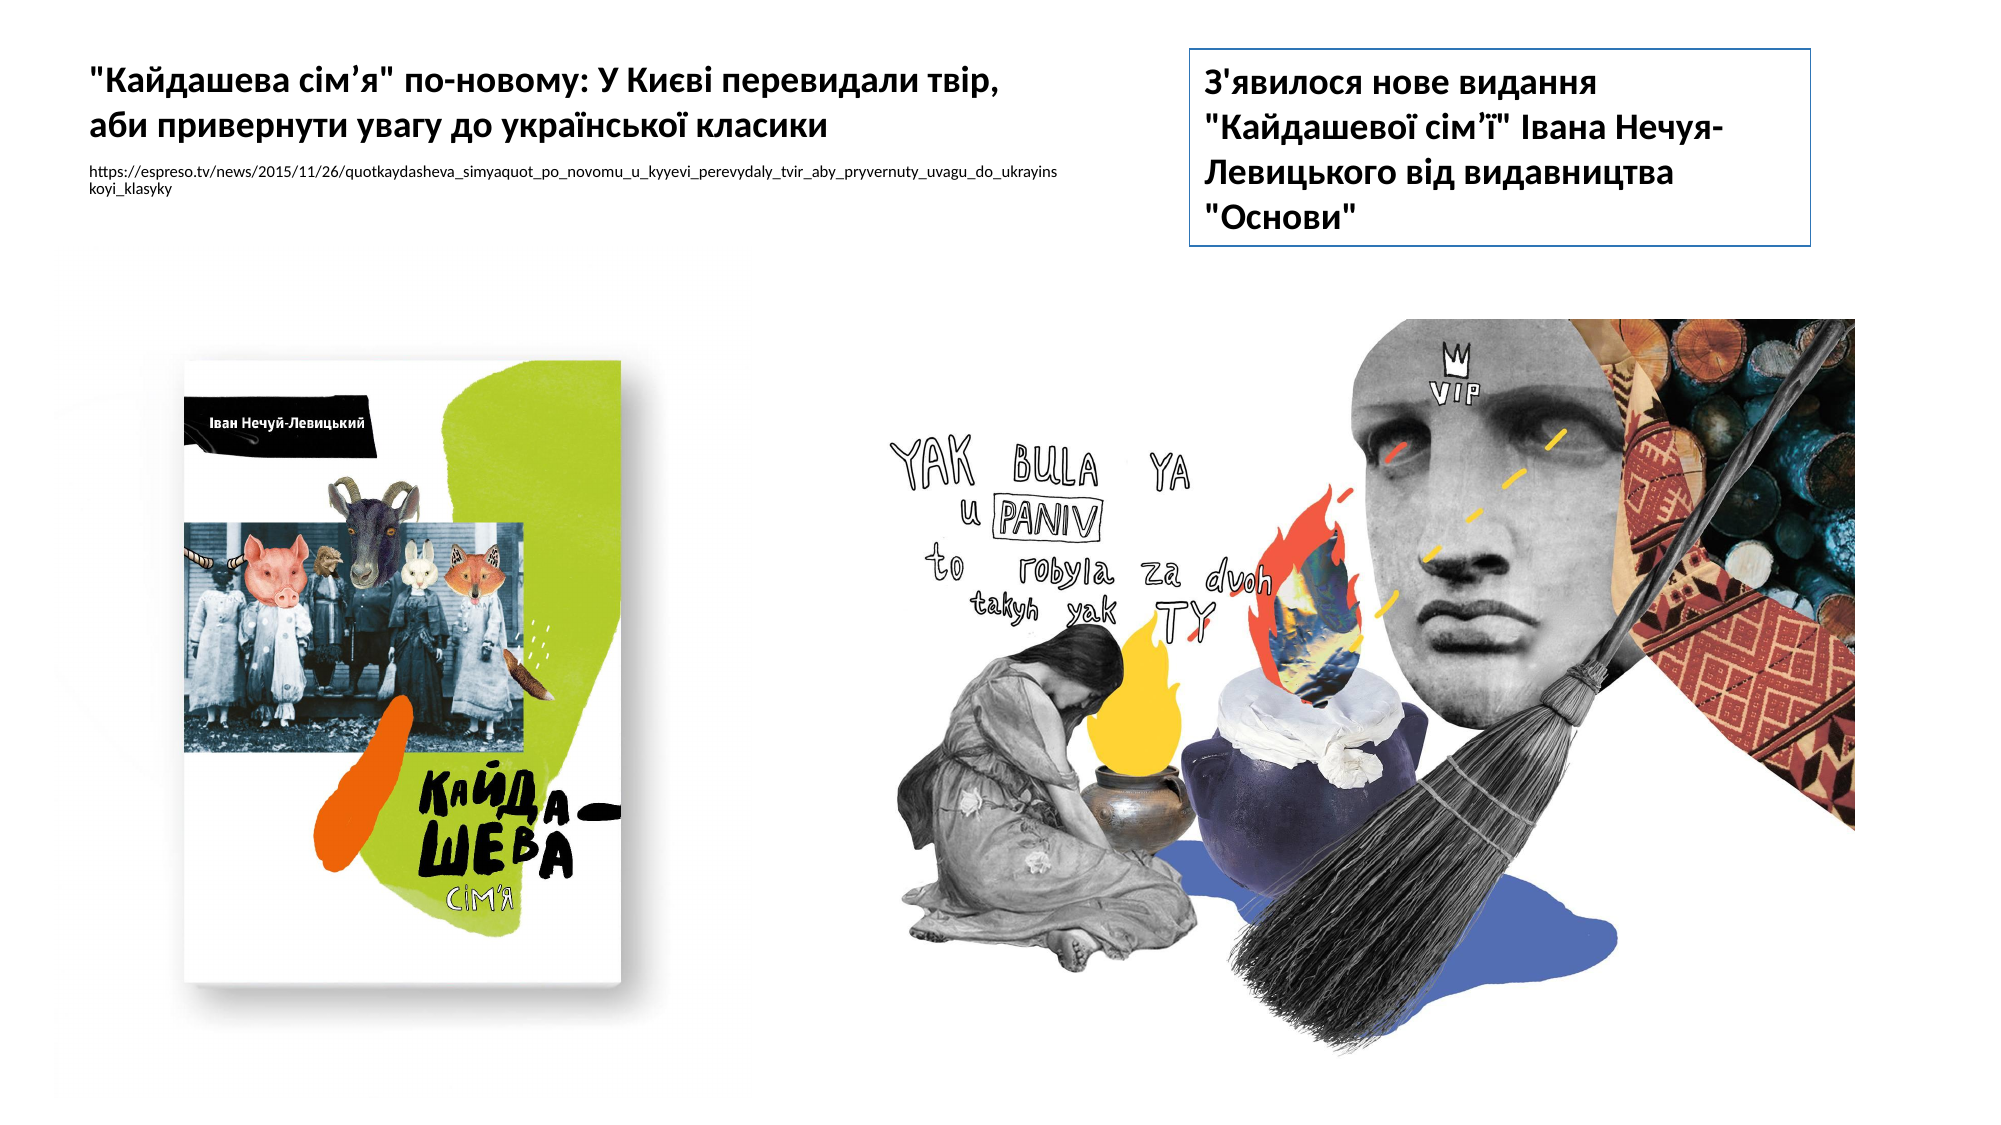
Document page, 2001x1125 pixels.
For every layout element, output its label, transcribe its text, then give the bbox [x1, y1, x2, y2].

picture [809, 319, 1855, 1075]
text_box З'явилося нове видання "Кайдашевої сім’ї" Івана Нечуя-Левицького від видавництва "Основи" [1189, 49, 1811, 247]
text_box "Кайдашева сім’я" по-новому: У Києві перевидали твір, аби привернути увагу до української класики [74, 47, 1075, 153]
text_box https://espreso.tv/news/2015/11/26/quotkaydasheva_simyaquot_po_novomu_u_kyyevi_perevydaly_tvir_aby_pryvernuty_uvagu_do_ukrayinskoyi_klasyky [74, 153, 1075, 230]
picture [54, 246, 752, 1098]
